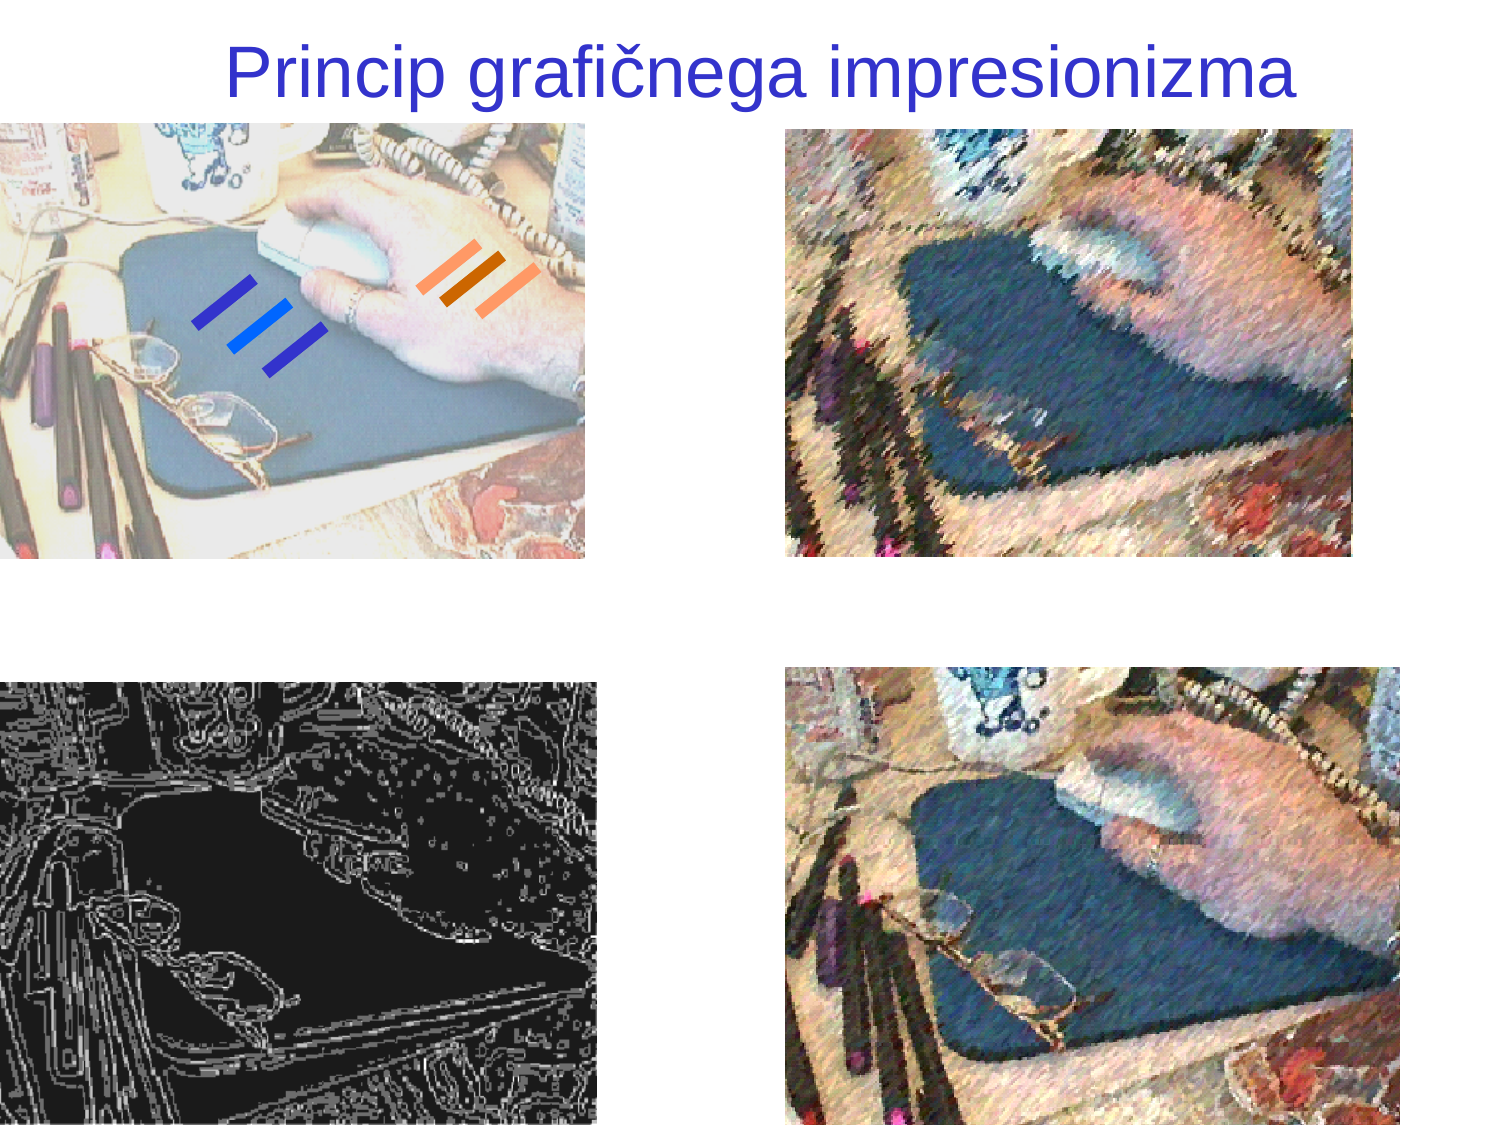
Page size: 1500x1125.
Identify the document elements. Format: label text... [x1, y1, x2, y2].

title Princip grafičnega impresionizma [123, 0, 1399, 138]
picture [0, 123, 585, 559]
picture [785, 138, 1353, 557]
picture [785, 667, 1400, 1125]
picture [0, 682, 597, 1125]
